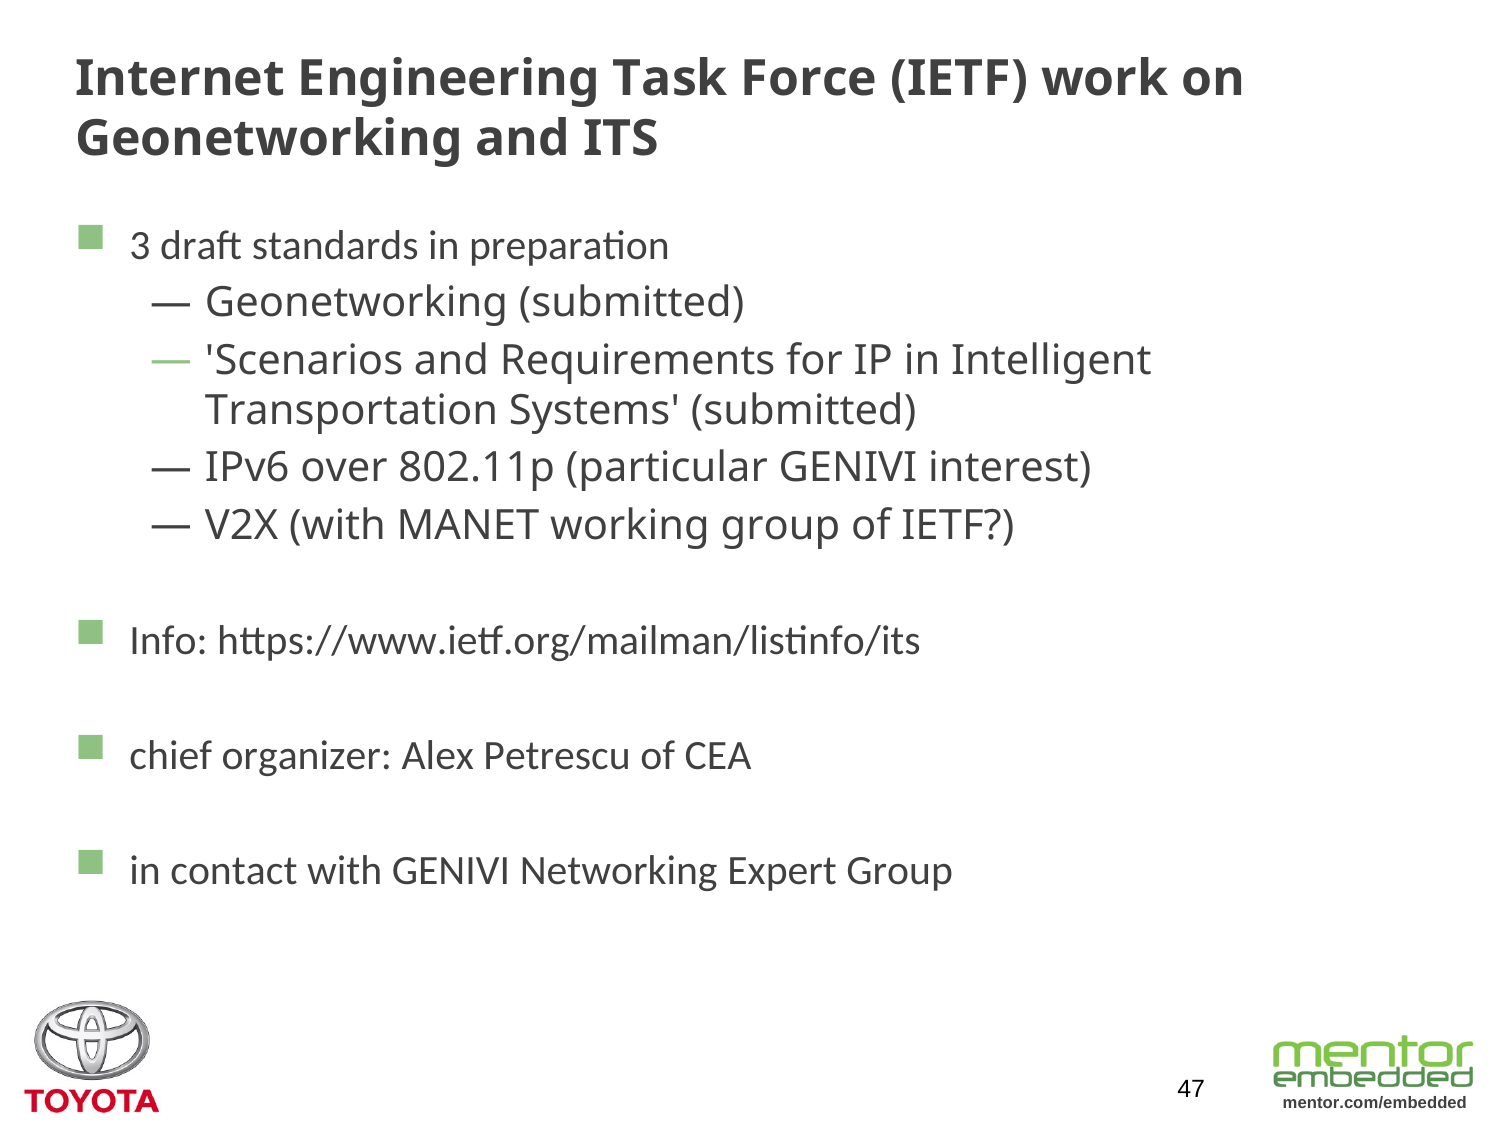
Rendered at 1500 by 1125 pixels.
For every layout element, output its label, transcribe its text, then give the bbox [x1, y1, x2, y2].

picture [24, 998, 163, 1114]
text_box 3 draft standards in preparation Geonetworking (submitted) 'Scenarios and Requirements for IP in Intelligent Transportation Systems' (submitted) IPv6 over 802.11p (particular GENIVI interest) V2X (with MANET working group of IETF?) Info: https://www.ietf.org/mailman/listinfo/its chief organizer: Alex Petrescu of CEA in contact with GENIVI Networking Expert Group [0, 209, 1500, 930]
text_box Internet Engineering Task Force (IETF) work on Geonetworking and ITS [0, 37, 1500, 150]
picture [1268, 1030, 1476, 1092]
